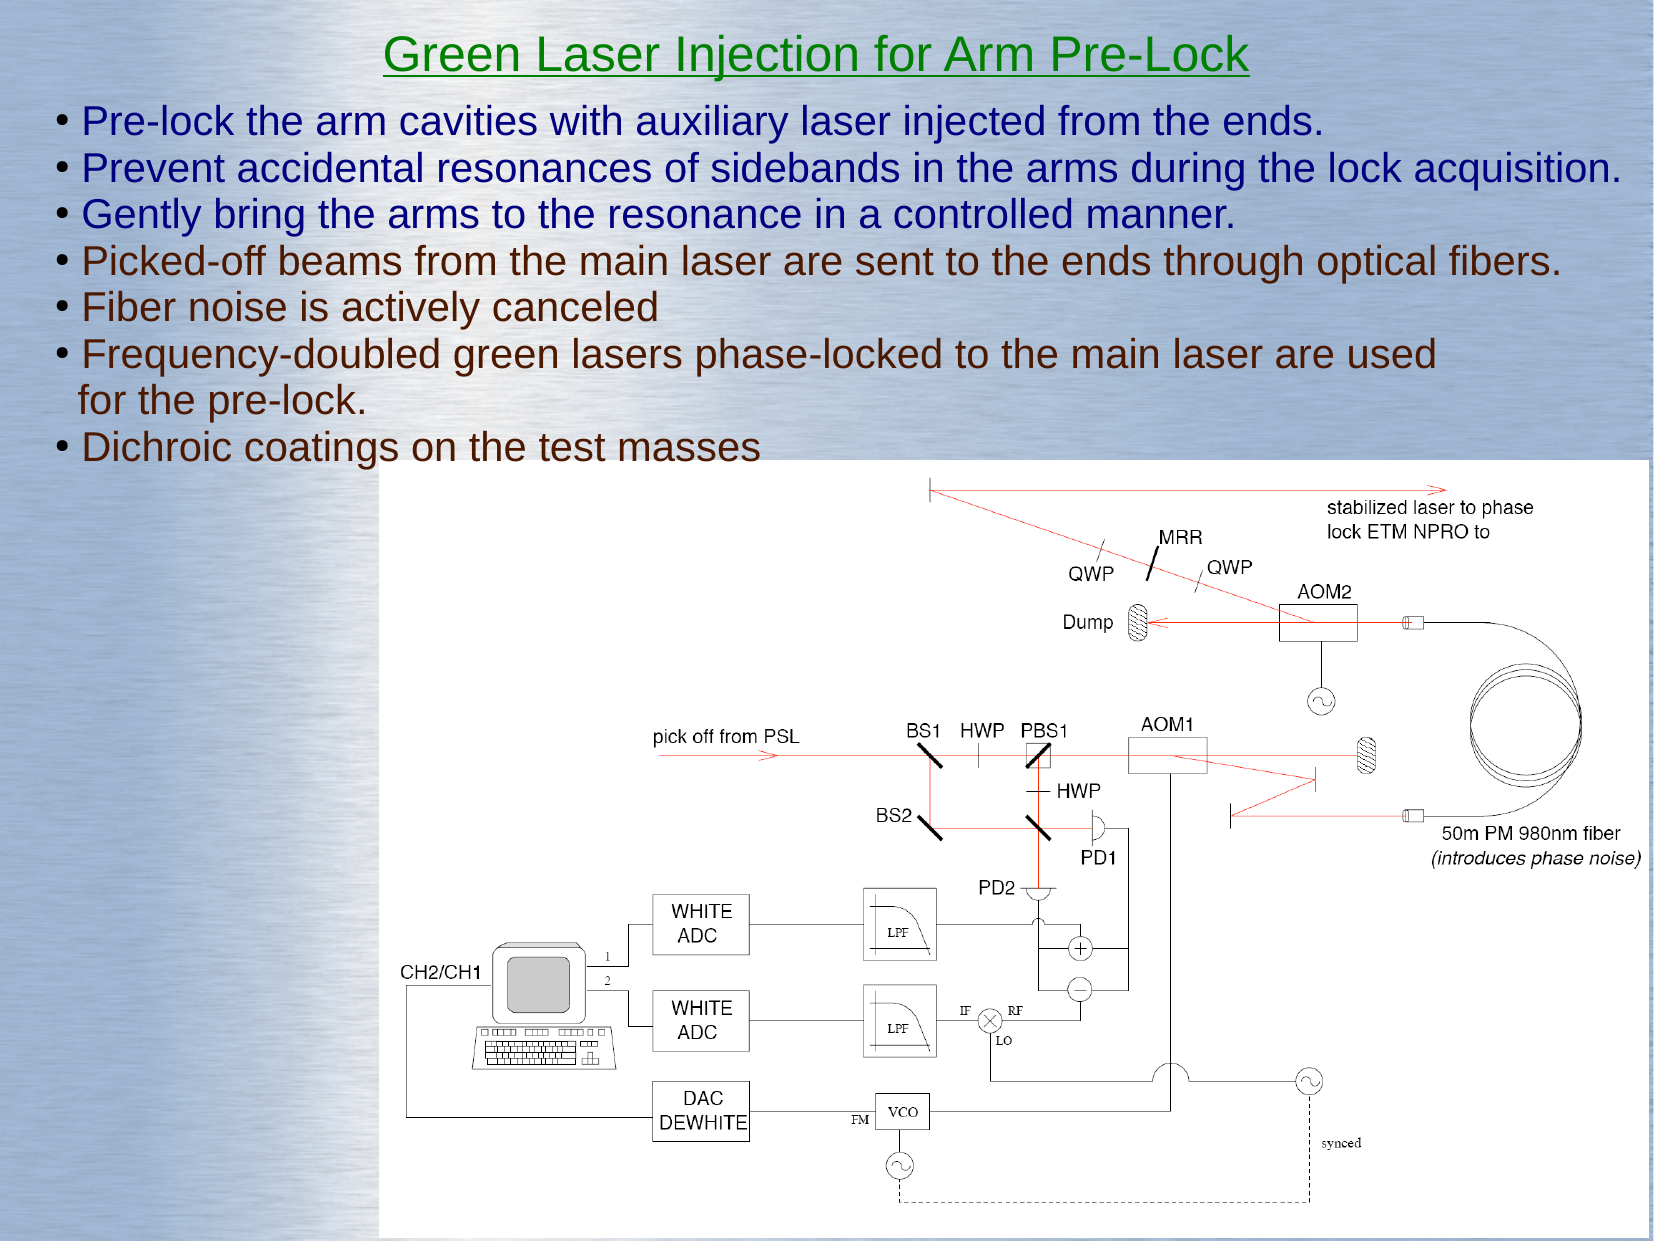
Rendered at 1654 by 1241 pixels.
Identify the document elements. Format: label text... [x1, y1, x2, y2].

text_box Pre-lock the arm cavities with auxiliary laser injected from the ends. Prevent accidental resonances of sidebands in the arms during the lock acquisition. Gently bring the arms to the resonance in a controlled manner. Picked-off beams from the main laser are sent to the ends through optical fibers. Fiber noise is actively canceled Frequency-doubled green lasers phase-locked to the main laser are used for the pre-lock. Dichroic coatings on the test masses [39, 90, 1639, 478]
picture [0, 0, 1654, 1241]
text_box Green Laser Injection for Arm Pre-Lock [364, 16, 1268, 90]
